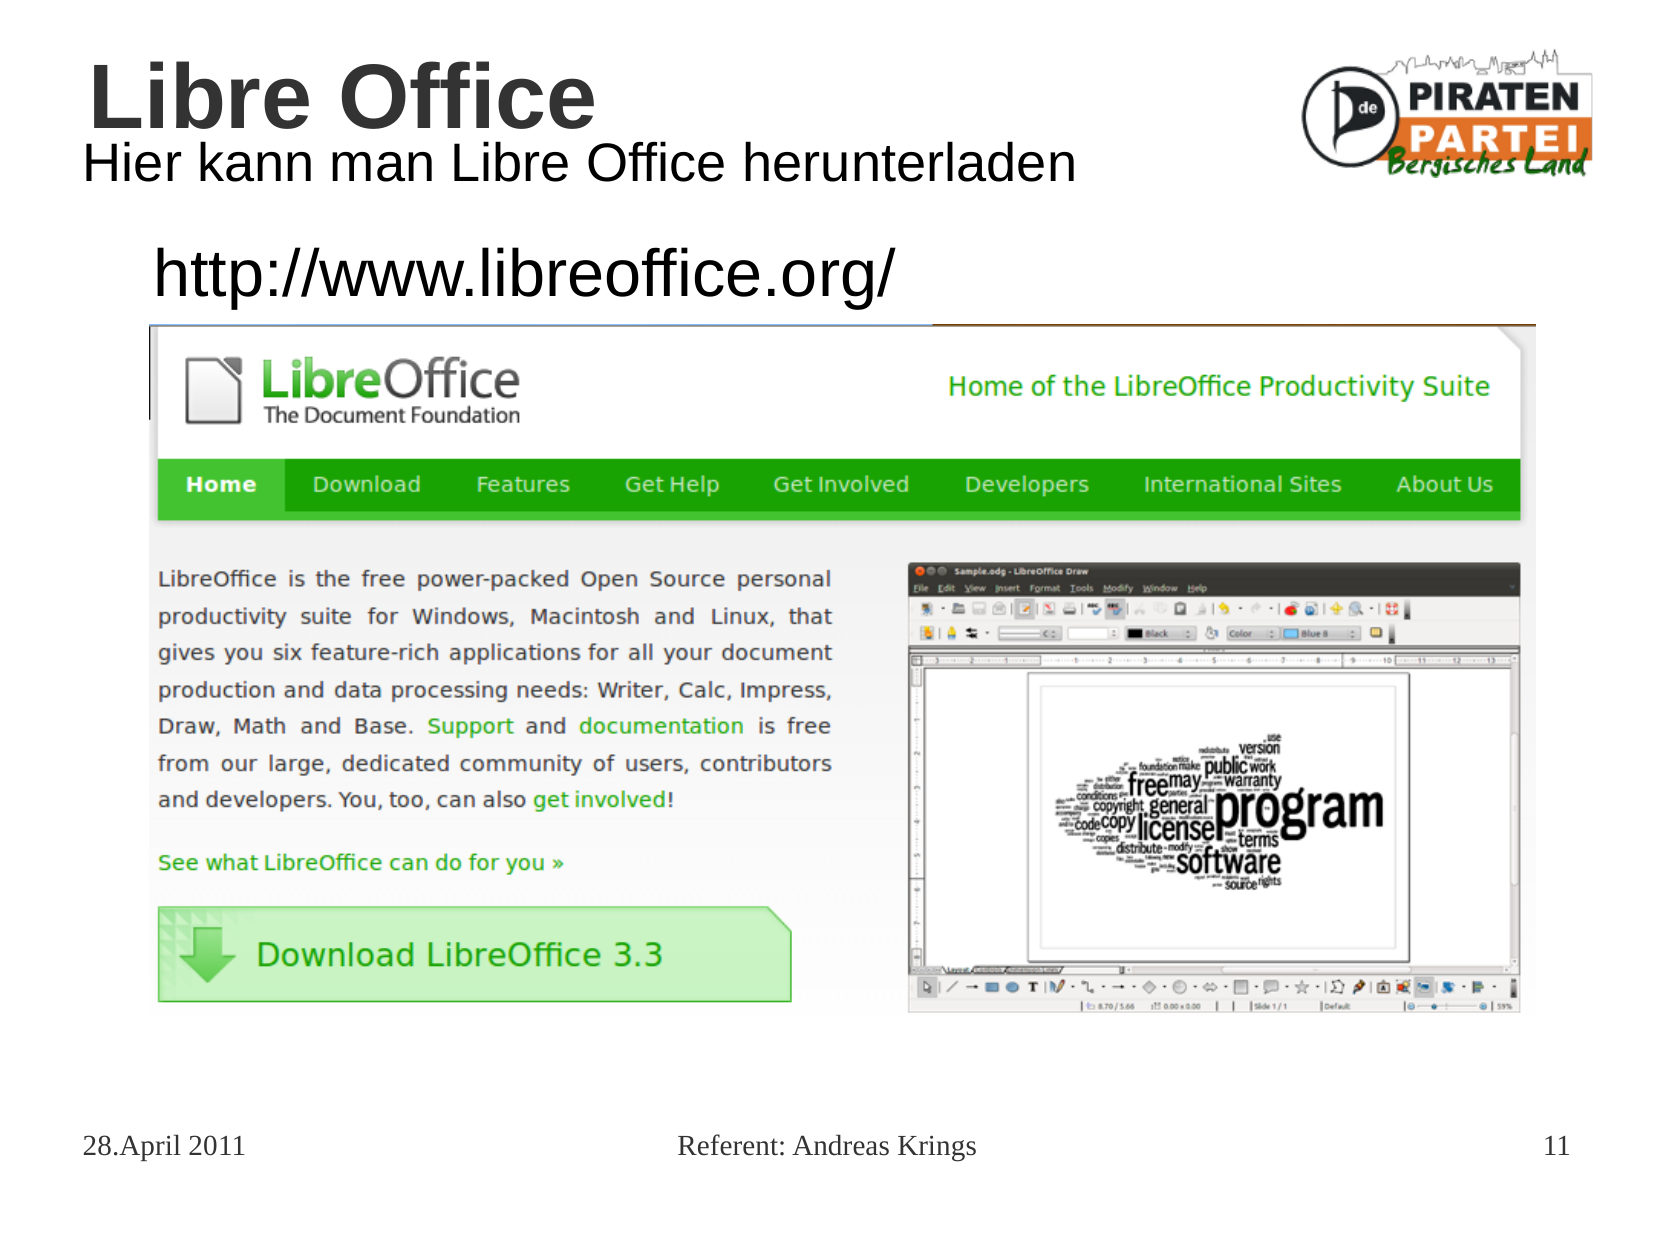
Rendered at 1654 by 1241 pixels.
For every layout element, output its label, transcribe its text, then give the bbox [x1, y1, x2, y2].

picture [1299, 48, 1595, 178]
title Hier kann man Libre Office herunterladen [82, 118, 1300, 207]
list http://www.libreoffice.org/ [82, 236, 1571, 1055]
picture [149, 324, 1536, 1016]
